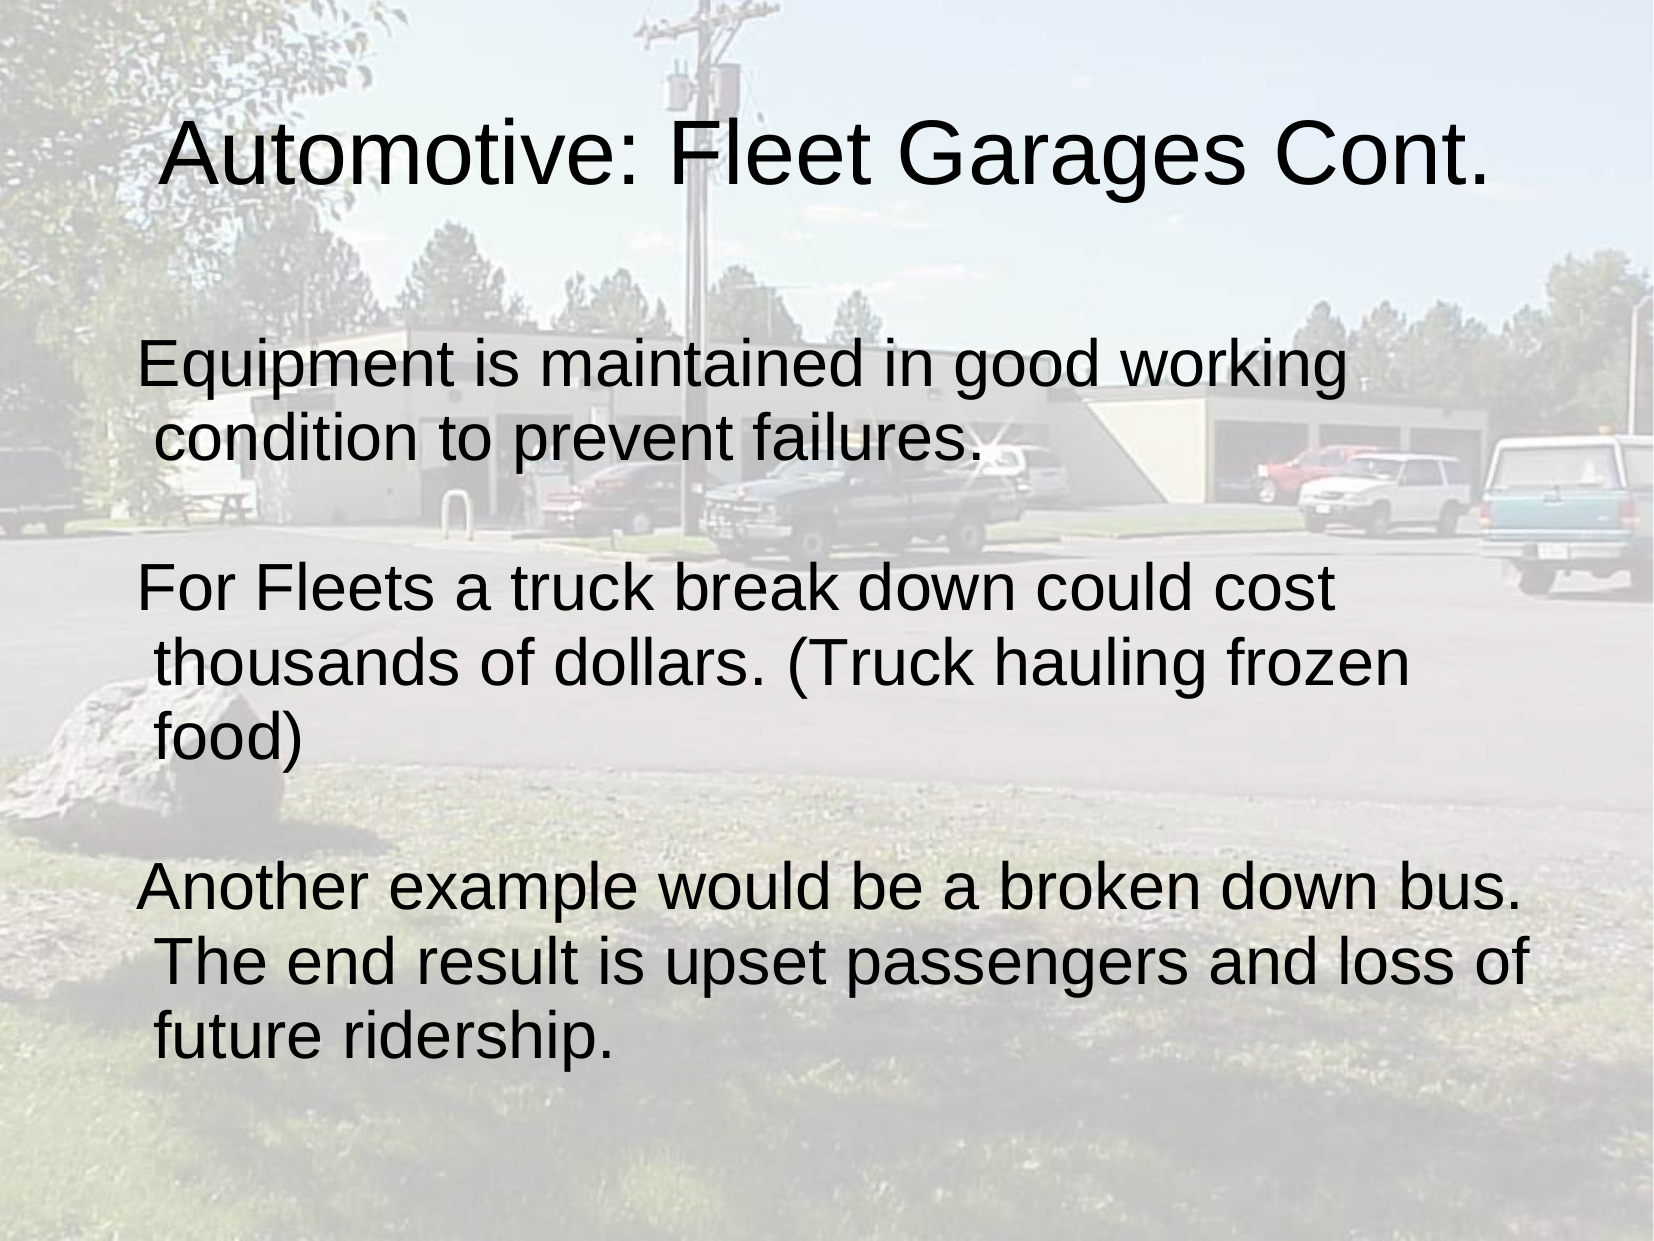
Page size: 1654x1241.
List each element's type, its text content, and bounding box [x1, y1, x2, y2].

subtitle Equipment is maintained in good working condition to prevent failures. For Fleets a truck break down could cost thousands of dollars. (Truck hauling frozen food) Another example would be a broken down bus. The end result is upset passengers and loss of future ridership. [82, 290, 1571, 1109]
picture [0, 0, 1654, 1241]
title Automotive: Fleet Garages Cont. [82, 49, 1571, 257]
